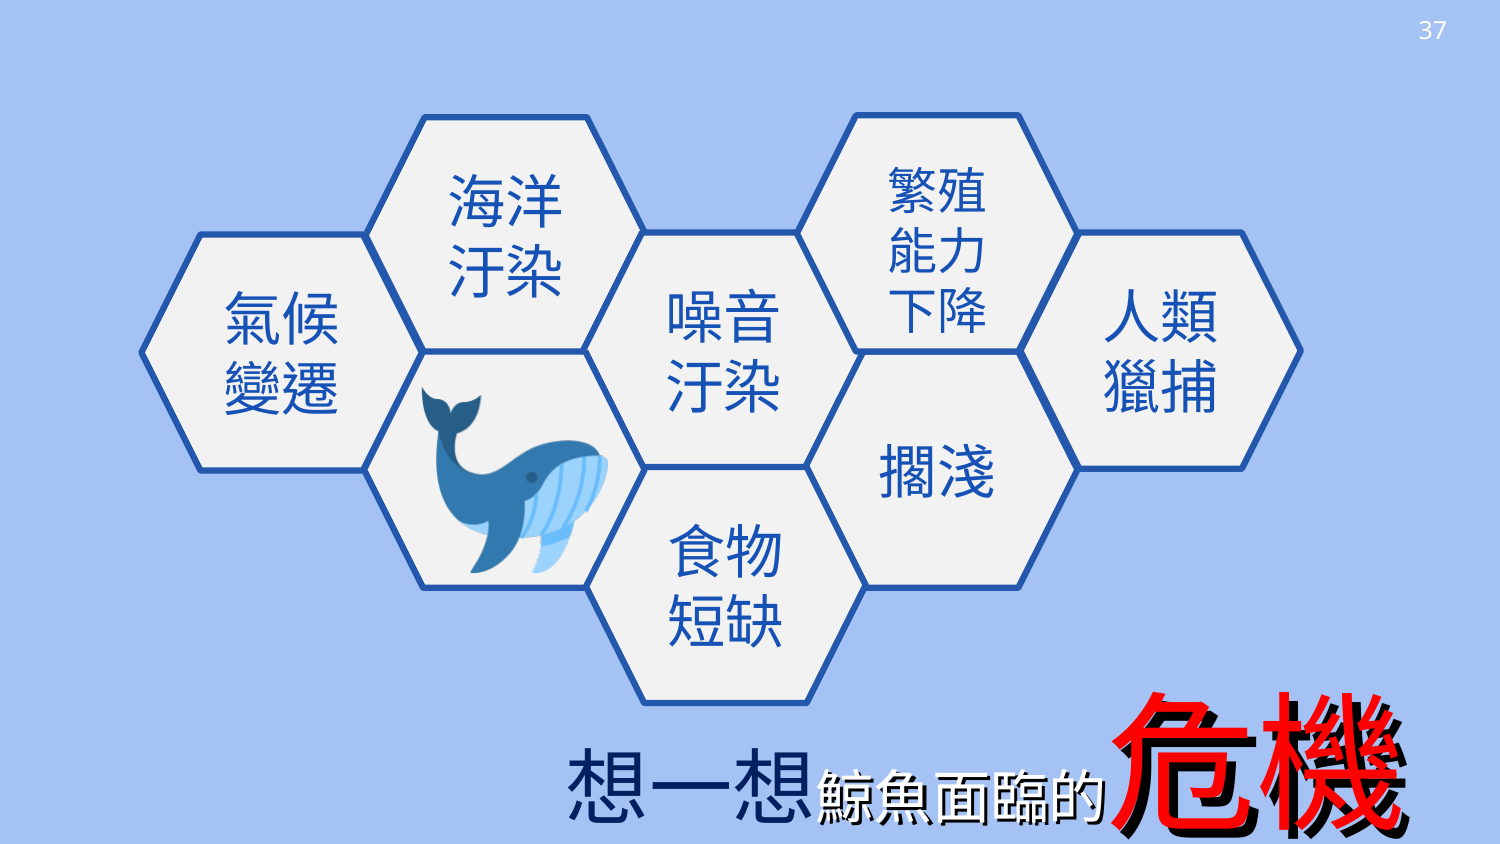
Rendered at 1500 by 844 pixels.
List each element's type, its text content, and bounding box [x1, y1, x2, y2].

text_box 食物短缺 [586, 466, 866, 653]
text_box 人類獵捕 [1020, 232, 1301, 469]
text_box 海洋汙染 [365, 117, 645, 351]
text_box 想一想鯨魚面臨的危機 [550, 653, 1439, 833]
text_box 繁殖 能力 下降 [796, 115, 1078, 352]
text_box 氣候變遷 [141, 234, 422, 471]
text_box 噪音汙染 [582, 232, 863, 466]
text_box [364, 351, 603, 588]
text_box 37 [1403, 0, 1494, 65]
text_box [610, 400, 645, 539]
picture [420, 385, 610, 575]
text_box 擱淺 [807, 352, 1078, 588]
